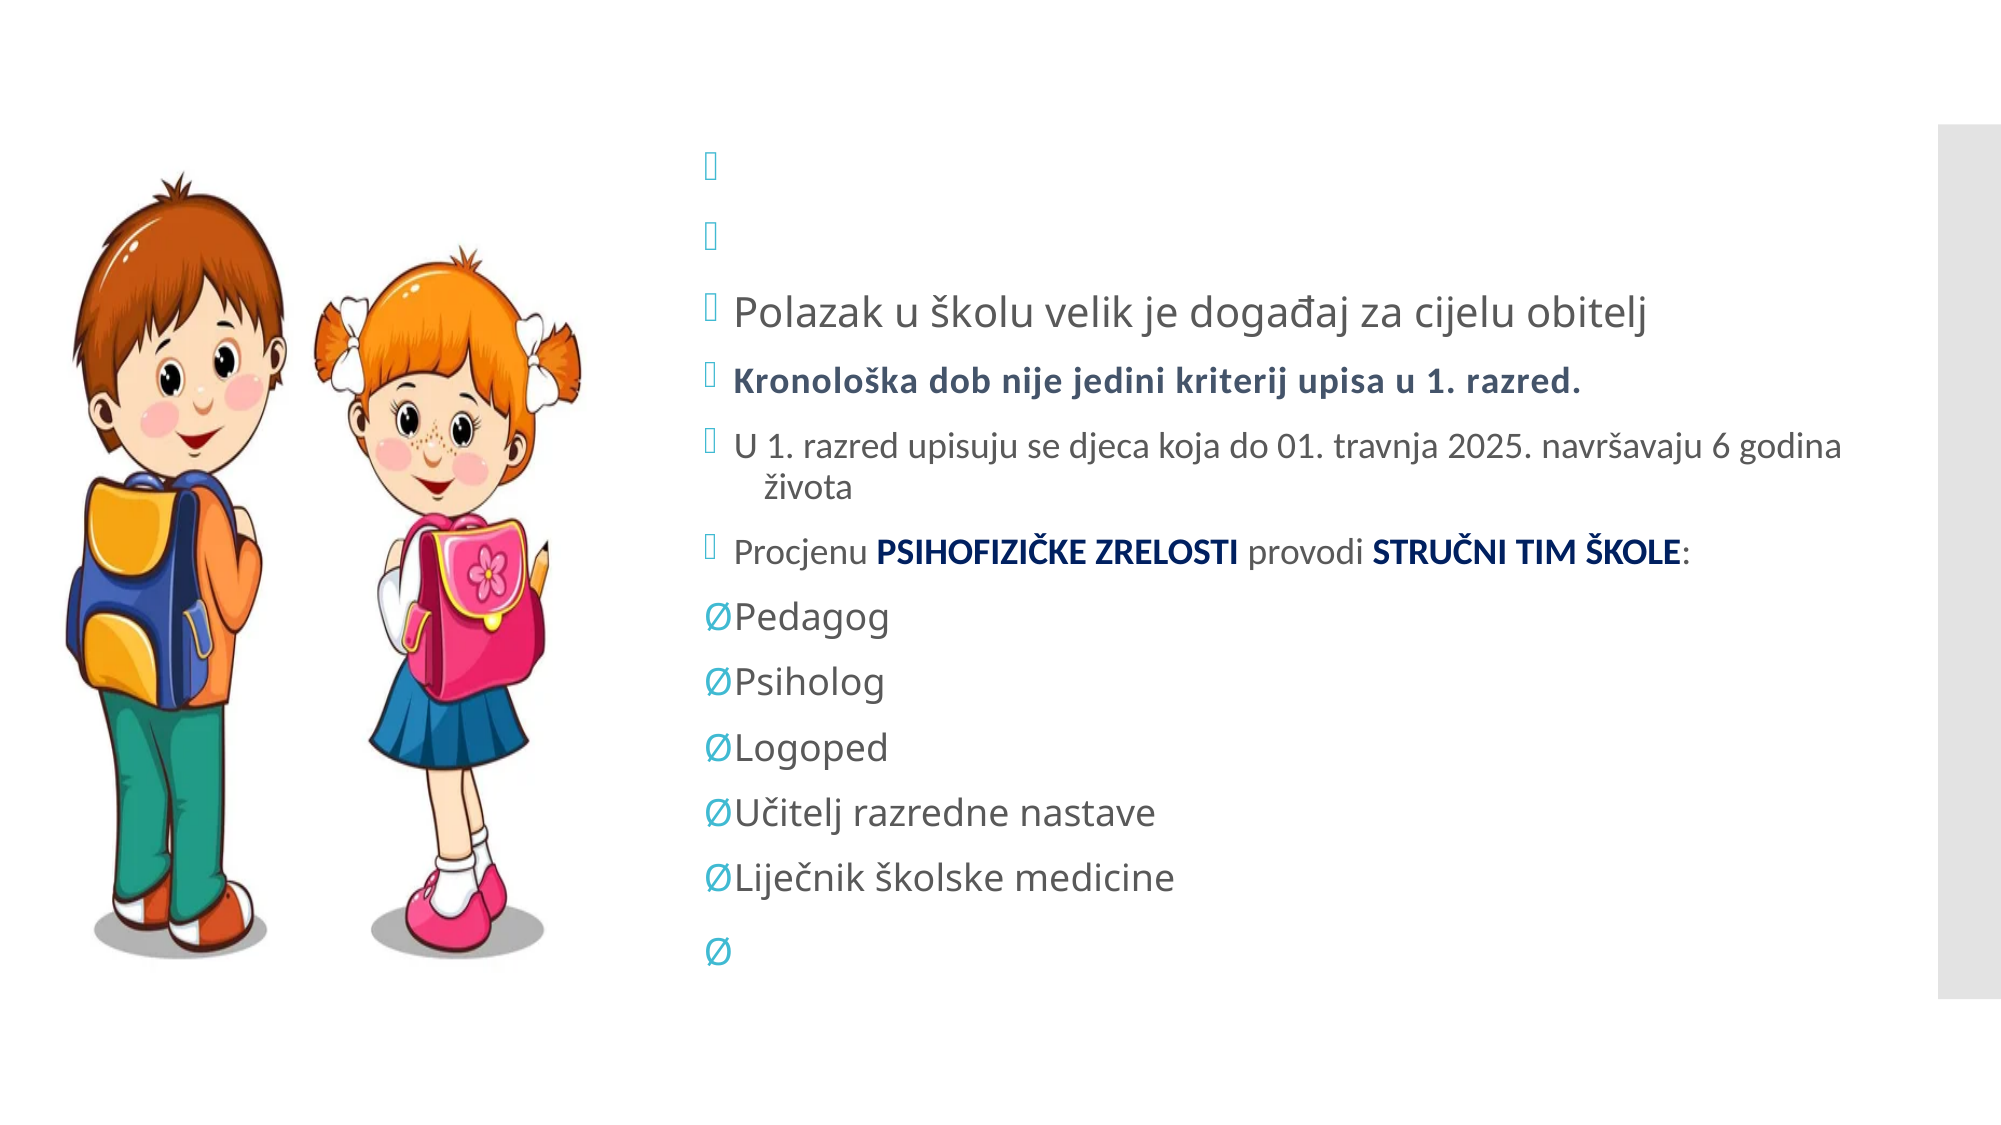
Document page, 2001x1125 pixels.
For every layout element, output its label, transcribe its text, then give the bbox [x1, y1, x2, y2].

list Polazak u školu velik je događaj za cijelu obitelj Kronološka dob nije jedini kriterij upisa u 1. razred. U 1. razred upisuju se djeca koja do 01. travnja 2025. navršavaju 6 godina života Procjenu PSIHOFIZIČKE ZRELOSTI provodi STRUČNI TIM ŠKOLE: Pedagog Psiholog Logoped Učitelj razredne nastave Liječnik školske medicine [688, 112, 1936, 1079]
picture [0, 117, 647, 1013]
